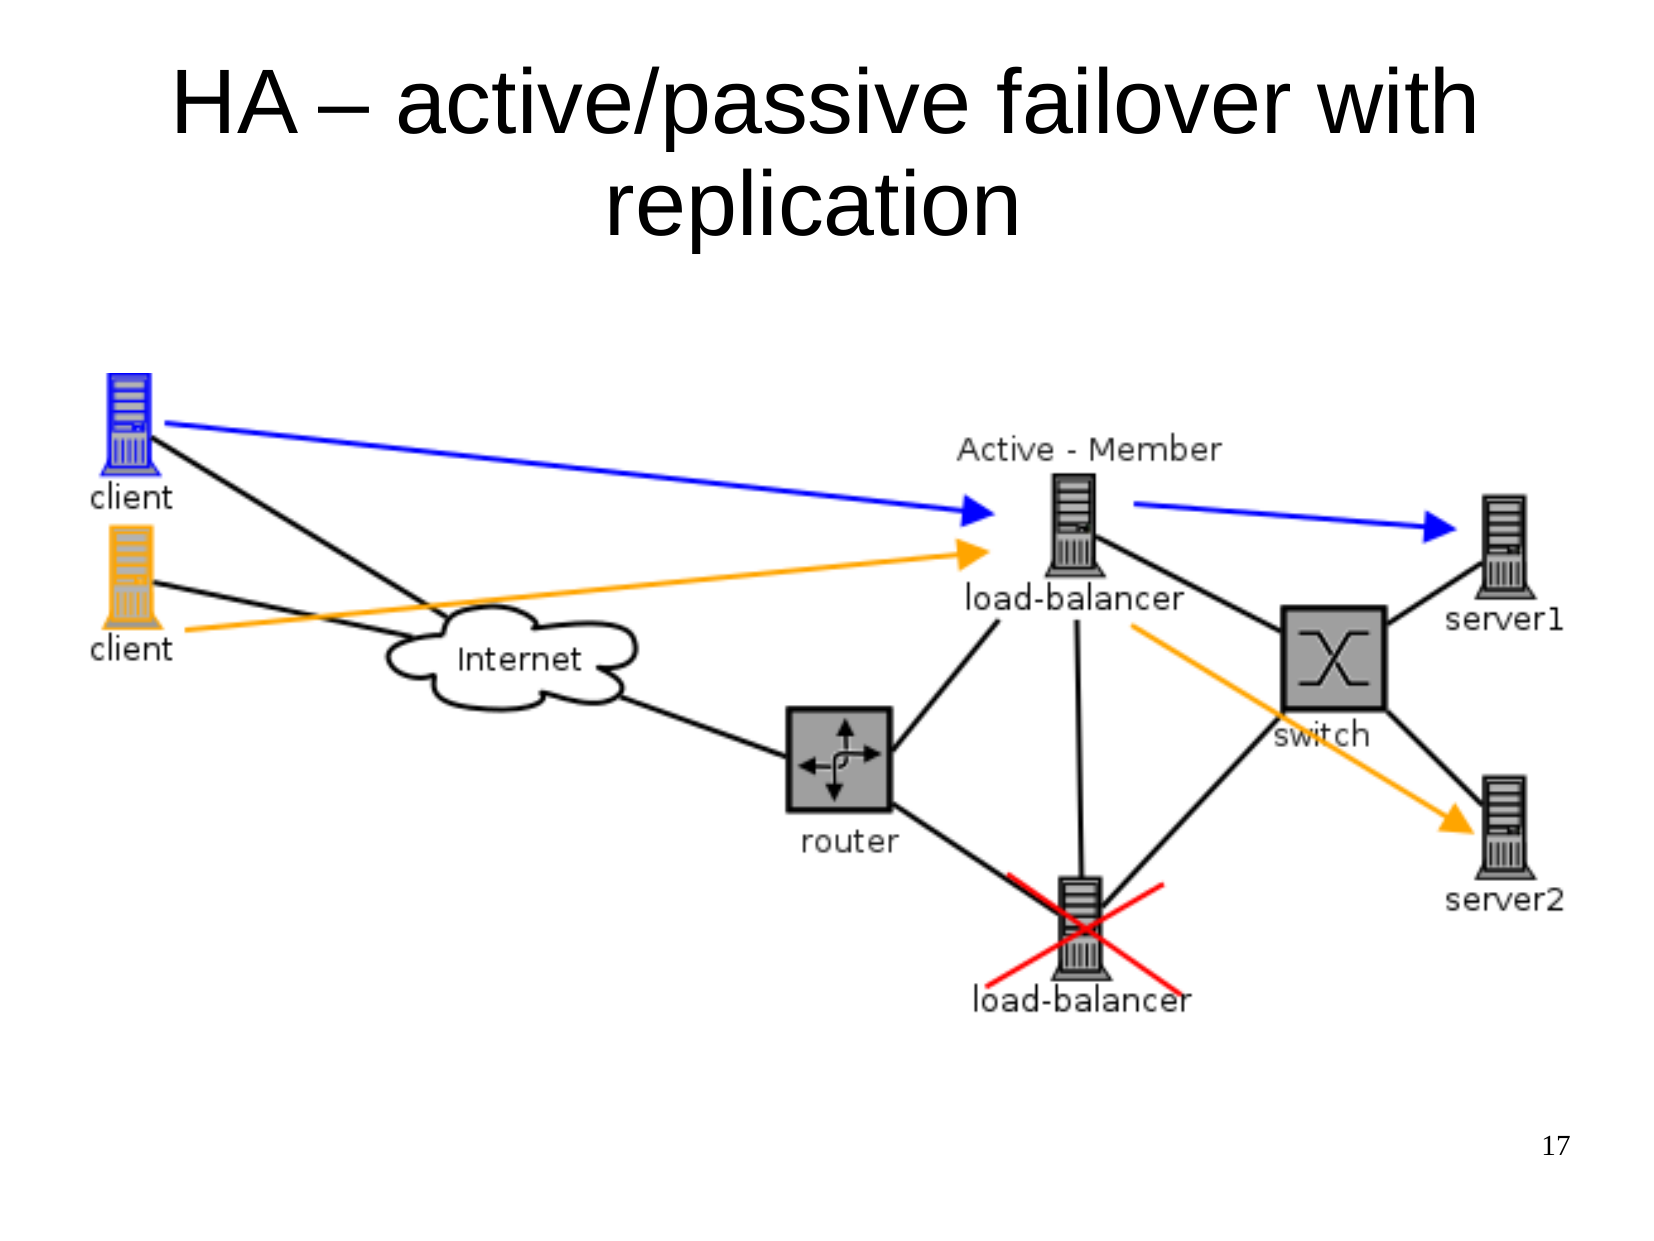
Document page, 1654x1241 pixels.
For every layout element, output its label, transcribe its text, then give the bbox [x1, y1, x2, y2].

title HA – active/passive failover with replication [82, 49, 1571, 257]
picture [82, 373, 1571, 1025]
